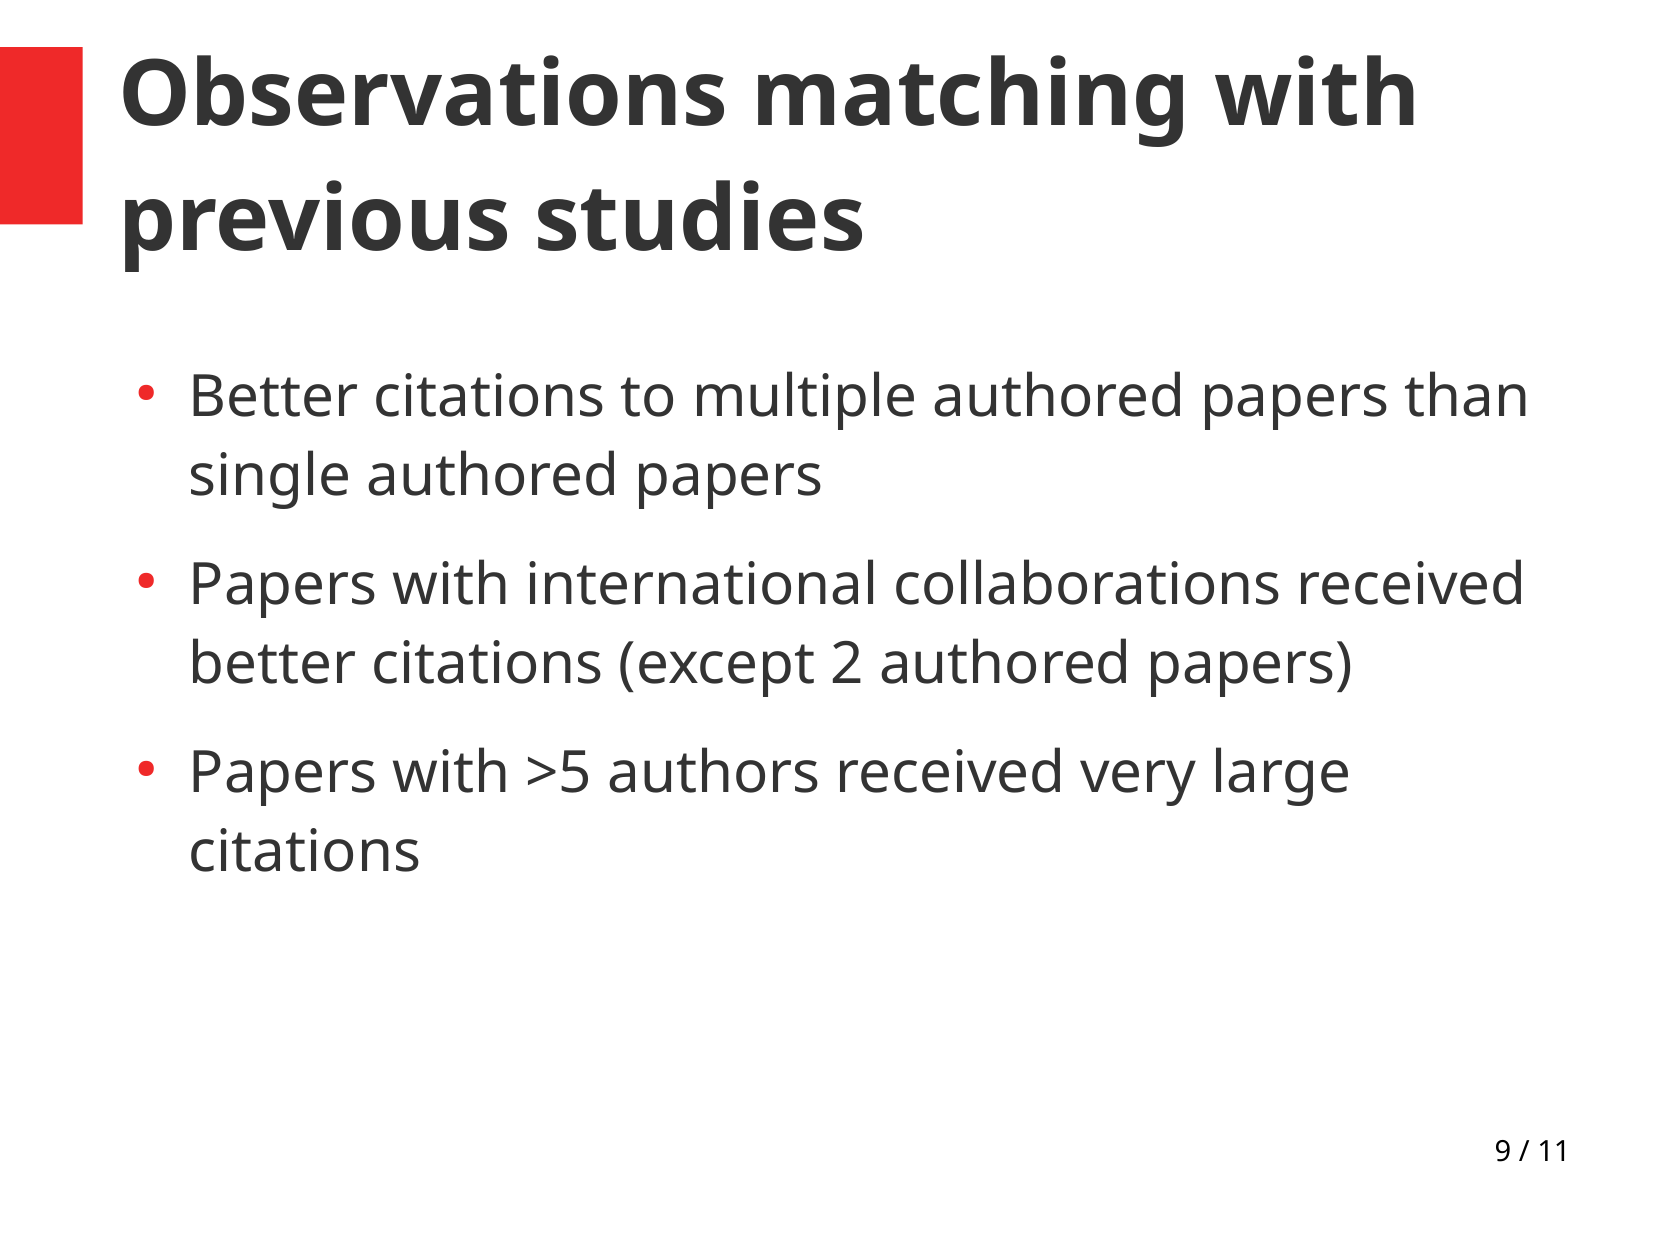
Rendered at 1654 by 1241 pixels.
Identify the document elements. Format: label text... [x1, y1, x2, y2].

title Observations matching with previous studies [118, 37, 1571, 269]
list Better citations to multiple authored papers than single authored papers Papers with international collaborations received better citations (except 2 authored papers) Papers with >5 authors received very large citations [118, 354, 1536, 1074]
